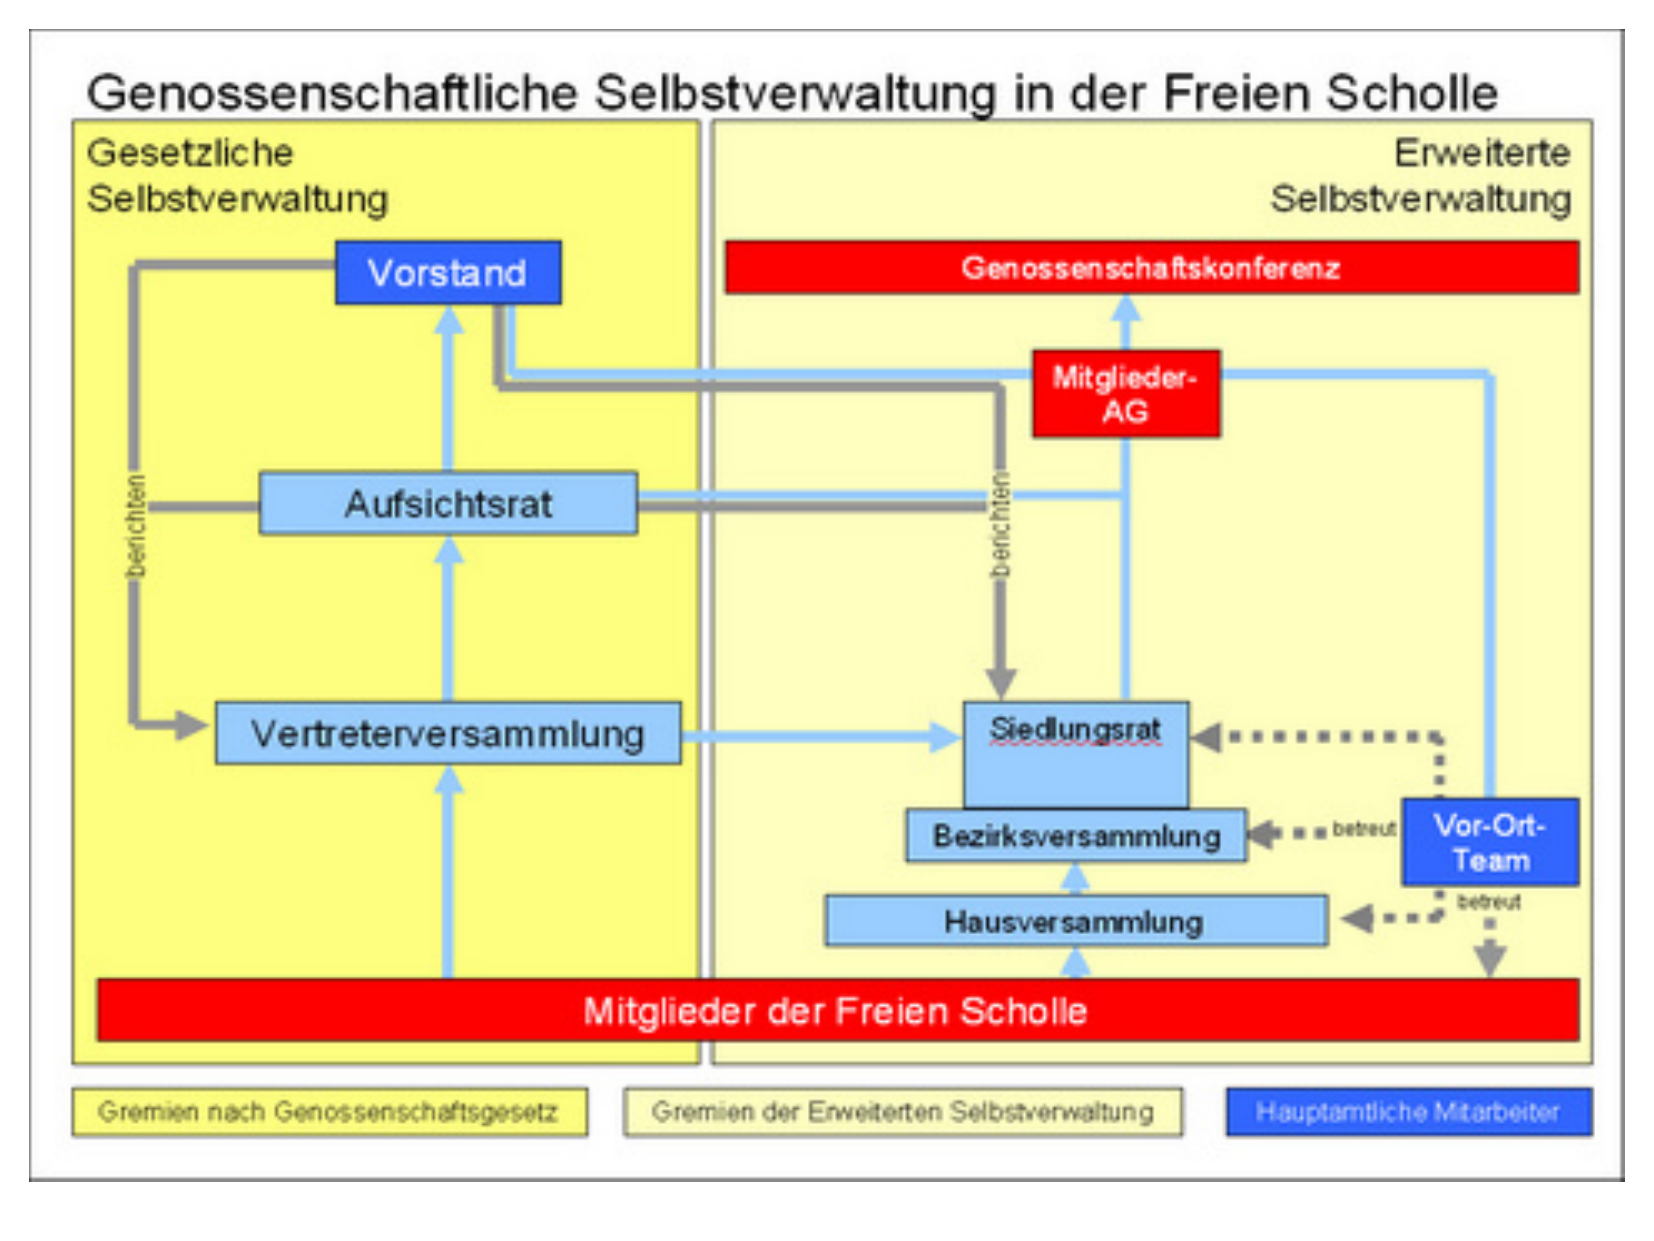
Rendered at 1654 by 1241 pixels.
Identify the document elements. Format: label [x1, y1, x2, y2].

picture [29, 29, 1625, 1182]
